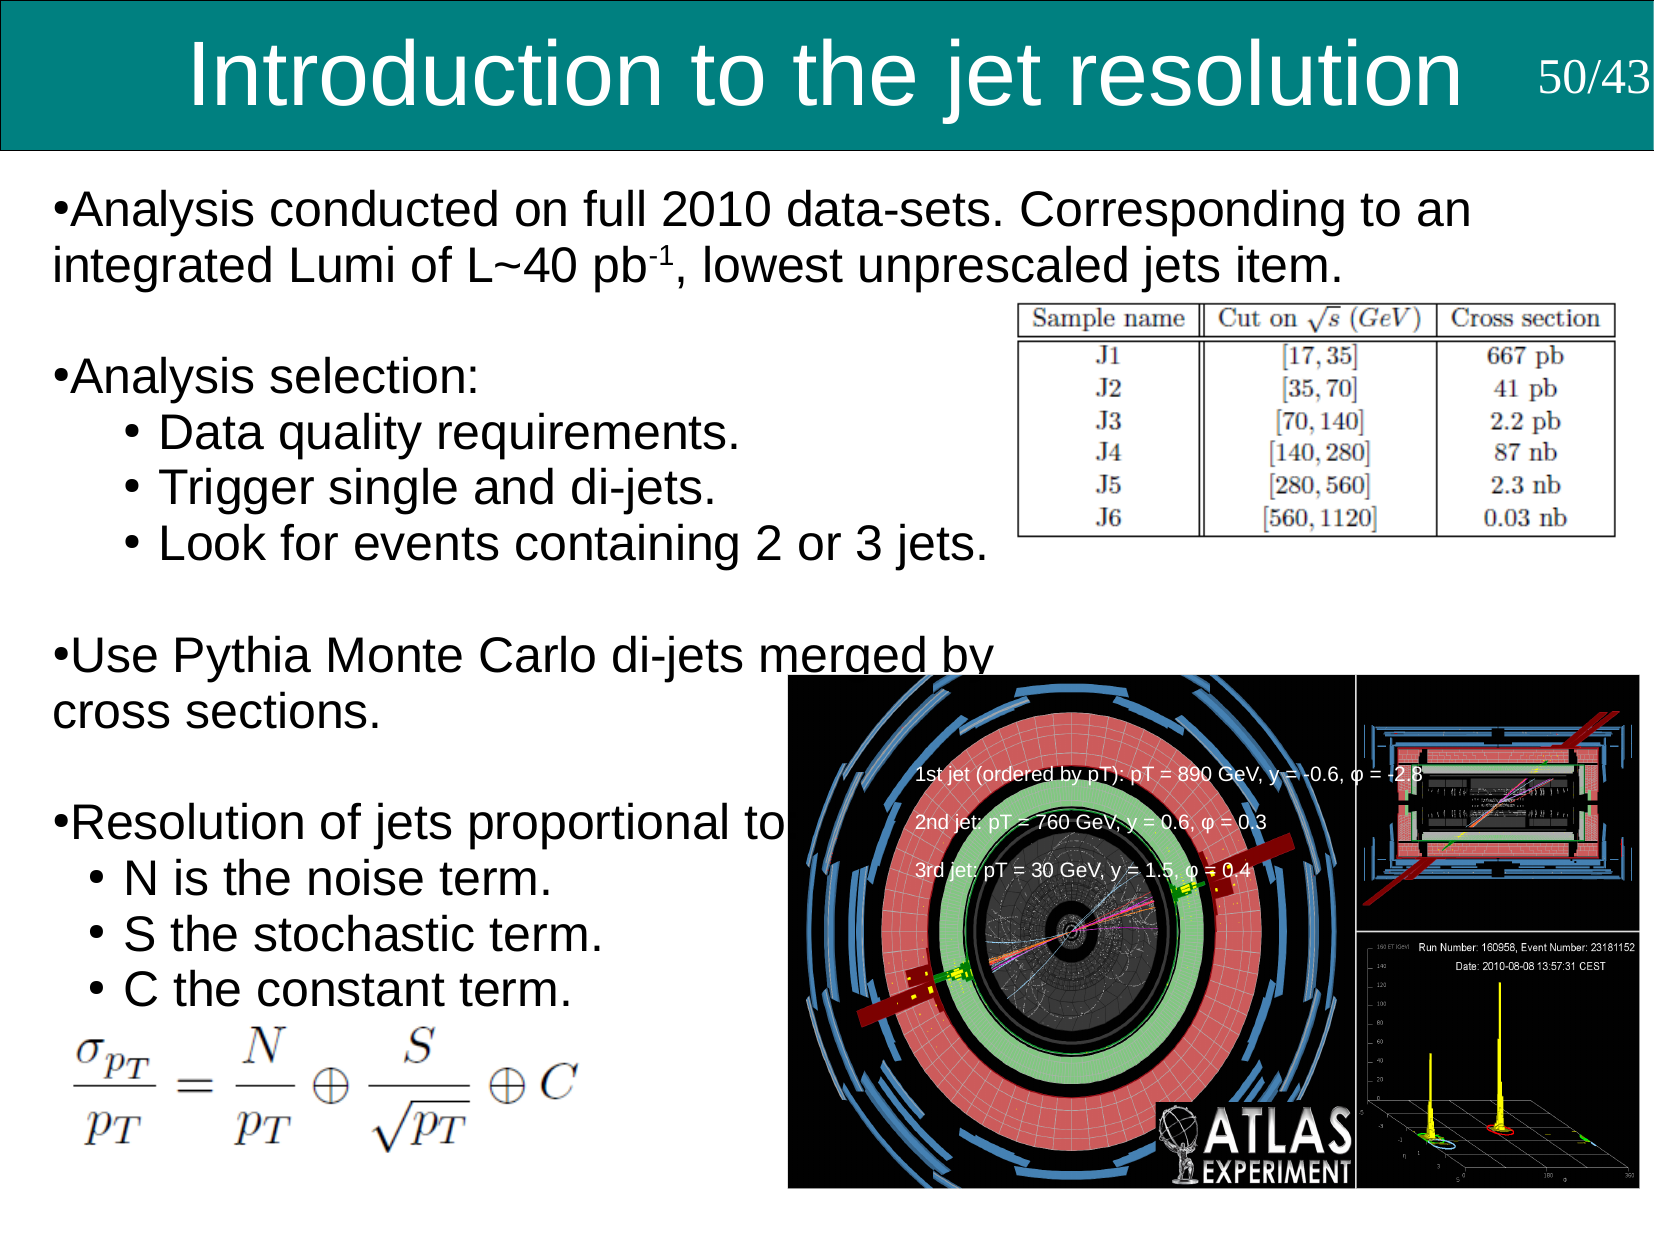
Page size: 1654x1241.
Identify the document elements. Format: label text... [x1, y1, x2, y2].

title Introduction to the jet resolution [82, 22, 1571, 126]
text_box 1st jet (ordered by pT): pT = 890 GeV, y = -0.6, φ = -2.8 2nd jet: pT = 760 GeV, y = 0.6, φ = 0.3 3rd jet: pT = 30 GeV, y = 1.5, φ = 0.4 [900, 755, 1447, 938]
picture [787, 674, 1640, 1189]
text_box Analysis conducted on full 2010 data-sets. Corresponding to an integrated Lumi of L~40 pb-1, lowest unprescaled jets item. Analysis selection: Data quality requirements. Trigger single and di-jets. Look for events containing 2 or 3 jets. Use Pythia Monte Carlo di-jets merged by cross sections. Resolution of jets proportional to: N is the noise term. S the stochastic term. C the constant term. [37, 173, 1651, 1081]
picture [58, 1081, 606, 1175]
